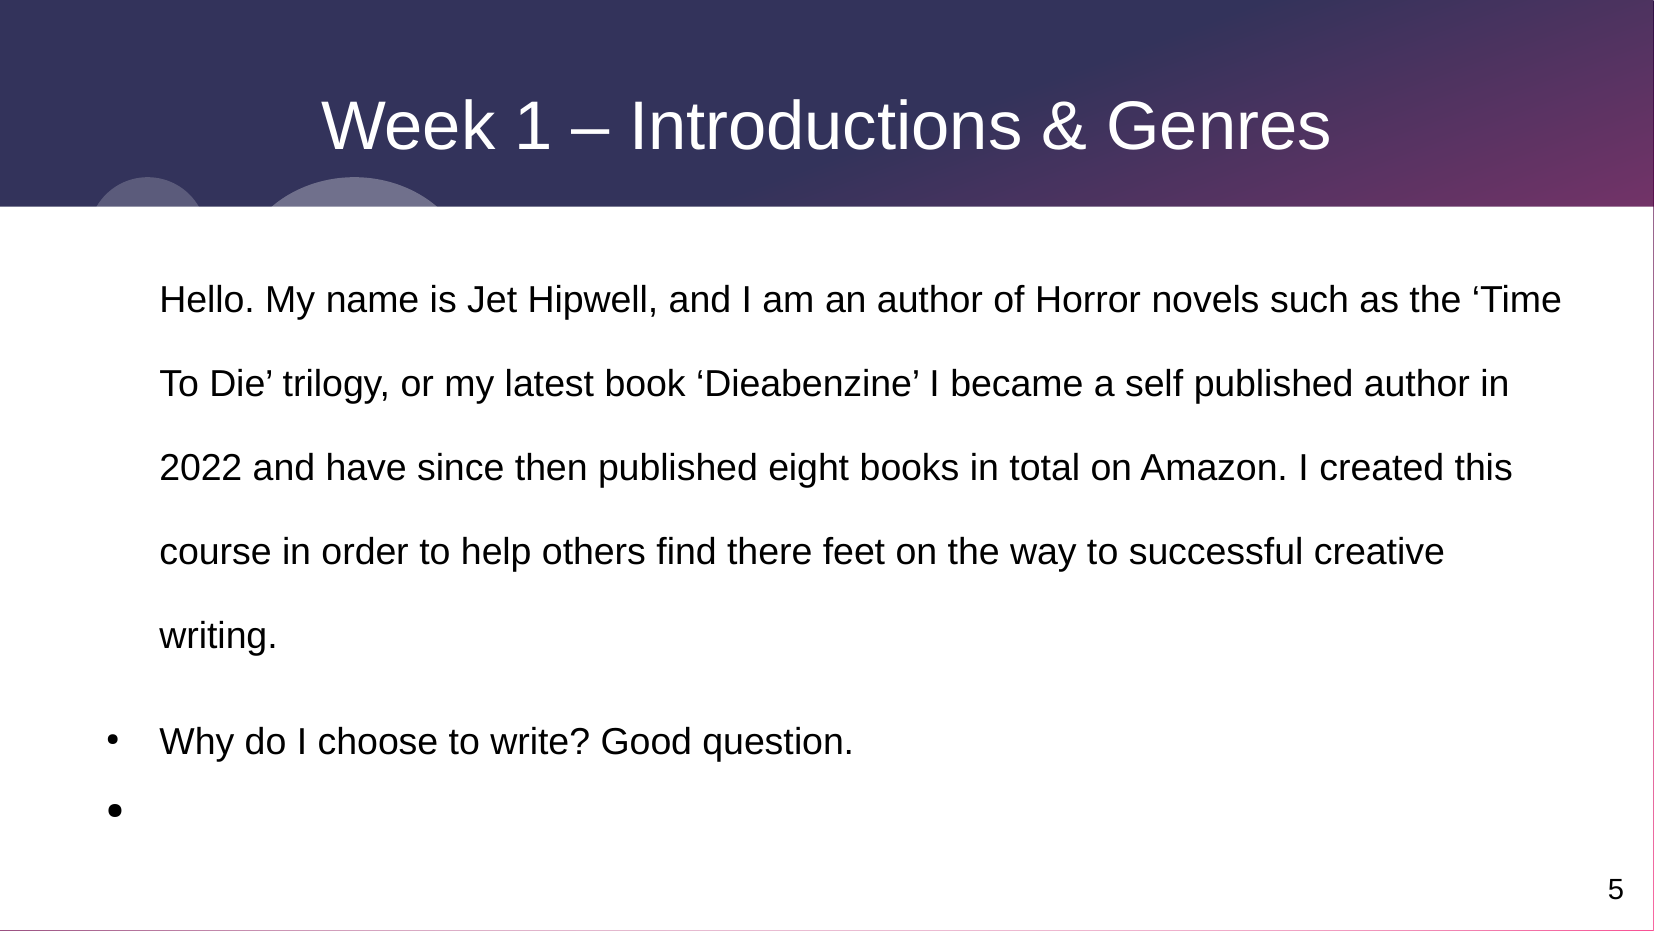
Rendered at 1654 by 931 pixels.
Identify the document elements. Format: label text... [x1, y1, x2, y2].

title Week 1 – Introductions & Genres [88, 44, 1565, 207]
list Hello. My name is Jet Hipwell, and I am an author of Horror novels such as the ‘Time To Die’ trilogy, or my latest book ‘Dieabenzine’ I became a self published author in 2022 and have since then published eight books in total on Amazon. I created this course in order to help others find there feet on the way to successful creative writing. Why do I choose to write? Good question. [88, 236, 1565, 827]
